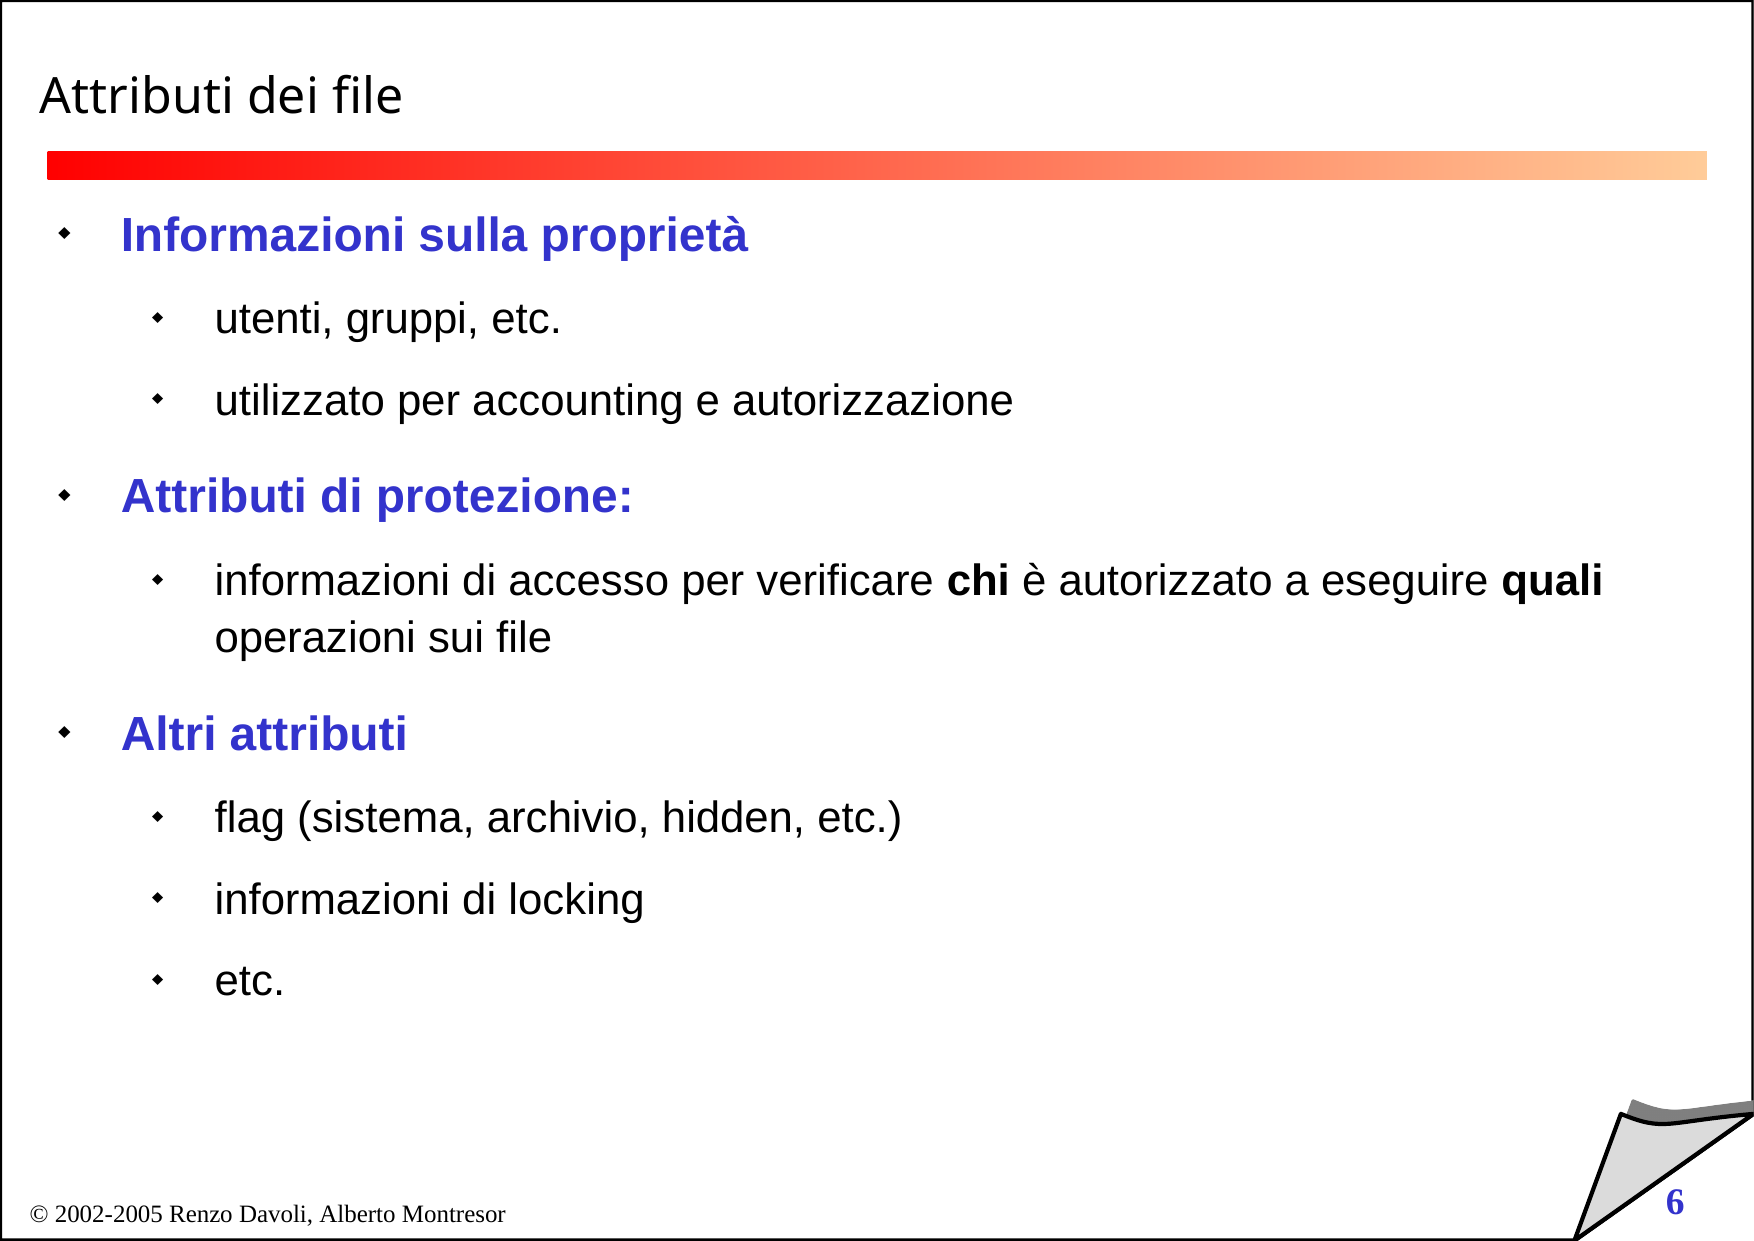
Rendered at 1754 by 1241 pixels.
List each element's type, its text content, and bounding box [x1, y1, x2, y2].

text_box 9 [1469, 152, 1474, 179]
title Attributi dei file [40, 49, 1713, 144]
list Informazioni sulla proprietà utenti, gruppi, etc. utilizzato per accounting e autorizzazione Attributi di protezione: informazioni di accesso per verificare chi è autorizzato a eseguire quali operazioni sui file Altri attributi flag (sistema, archivio, hidden, etc.) informazioni di locking etc. [58, 206, 1695, 1087]
